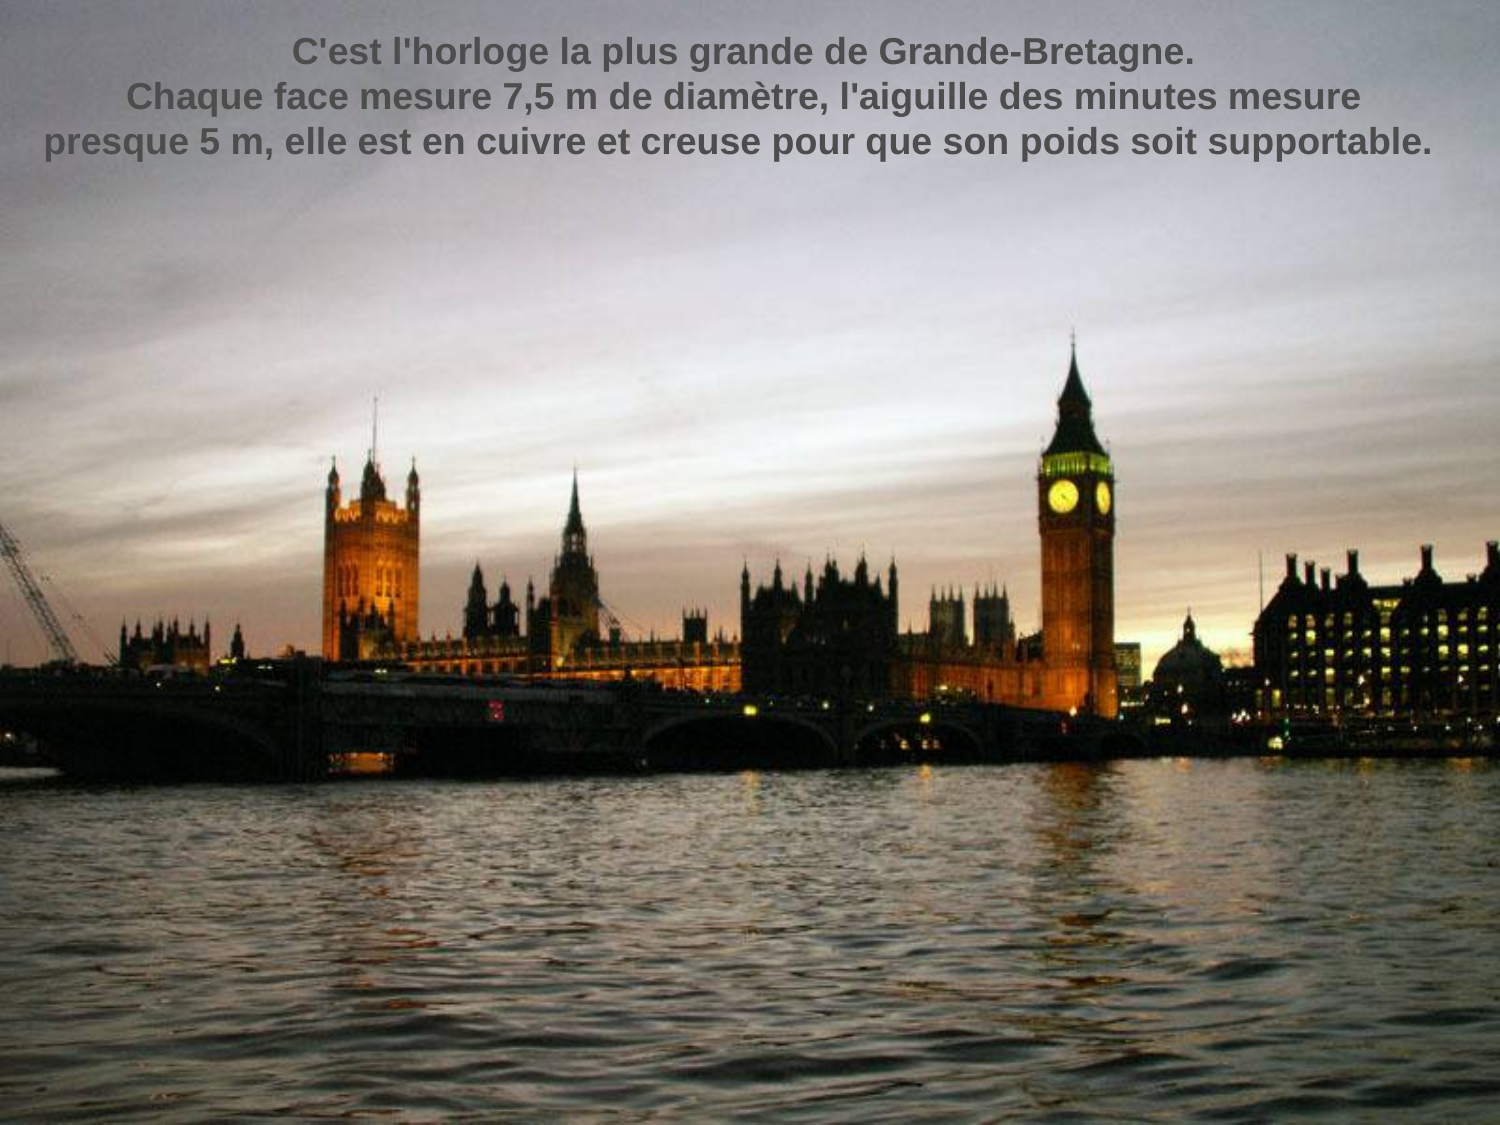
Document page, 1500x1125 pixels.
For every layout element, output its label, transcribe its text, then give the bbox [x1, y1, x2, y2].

text_box C'est l'horloge la plus grande de Grande-Bretagne. Chaque face mesure 7,5 m de diamètre, l'aiguille des minutes mesure presque 5 m, elle est en cuivre et creuse pour que son poids soit supportable. [17, 18, 1471, 170]
picture [0, 0, 1500, 1125]
